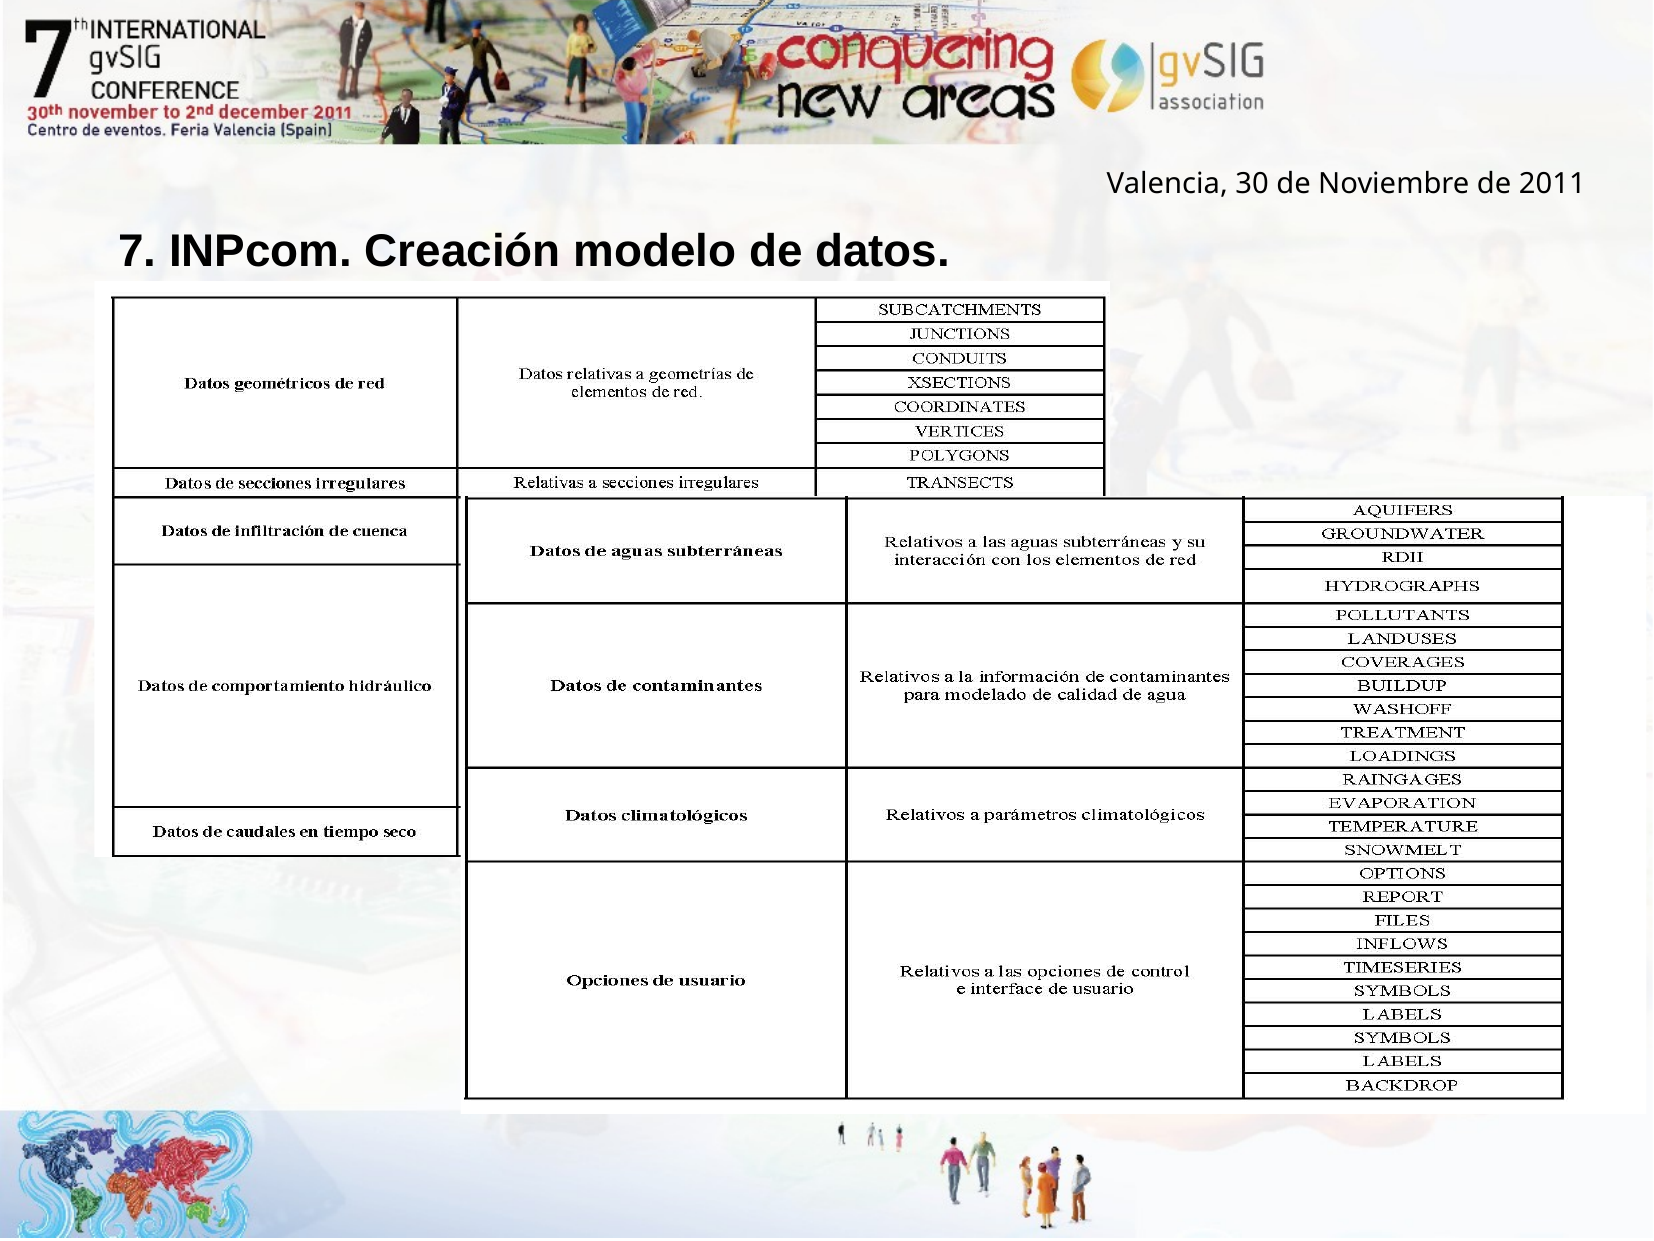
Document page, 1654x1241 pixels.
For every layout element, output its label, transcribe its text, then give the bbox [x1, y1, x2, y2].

text_box 7. INPcom. Creación modelo de datos. [118, 224, 1447, 277]
picture [0, 0, 1653, 1238]
title Valencia, 30 de Noviembre de 2011 [1051, 156, 1642, 207]
